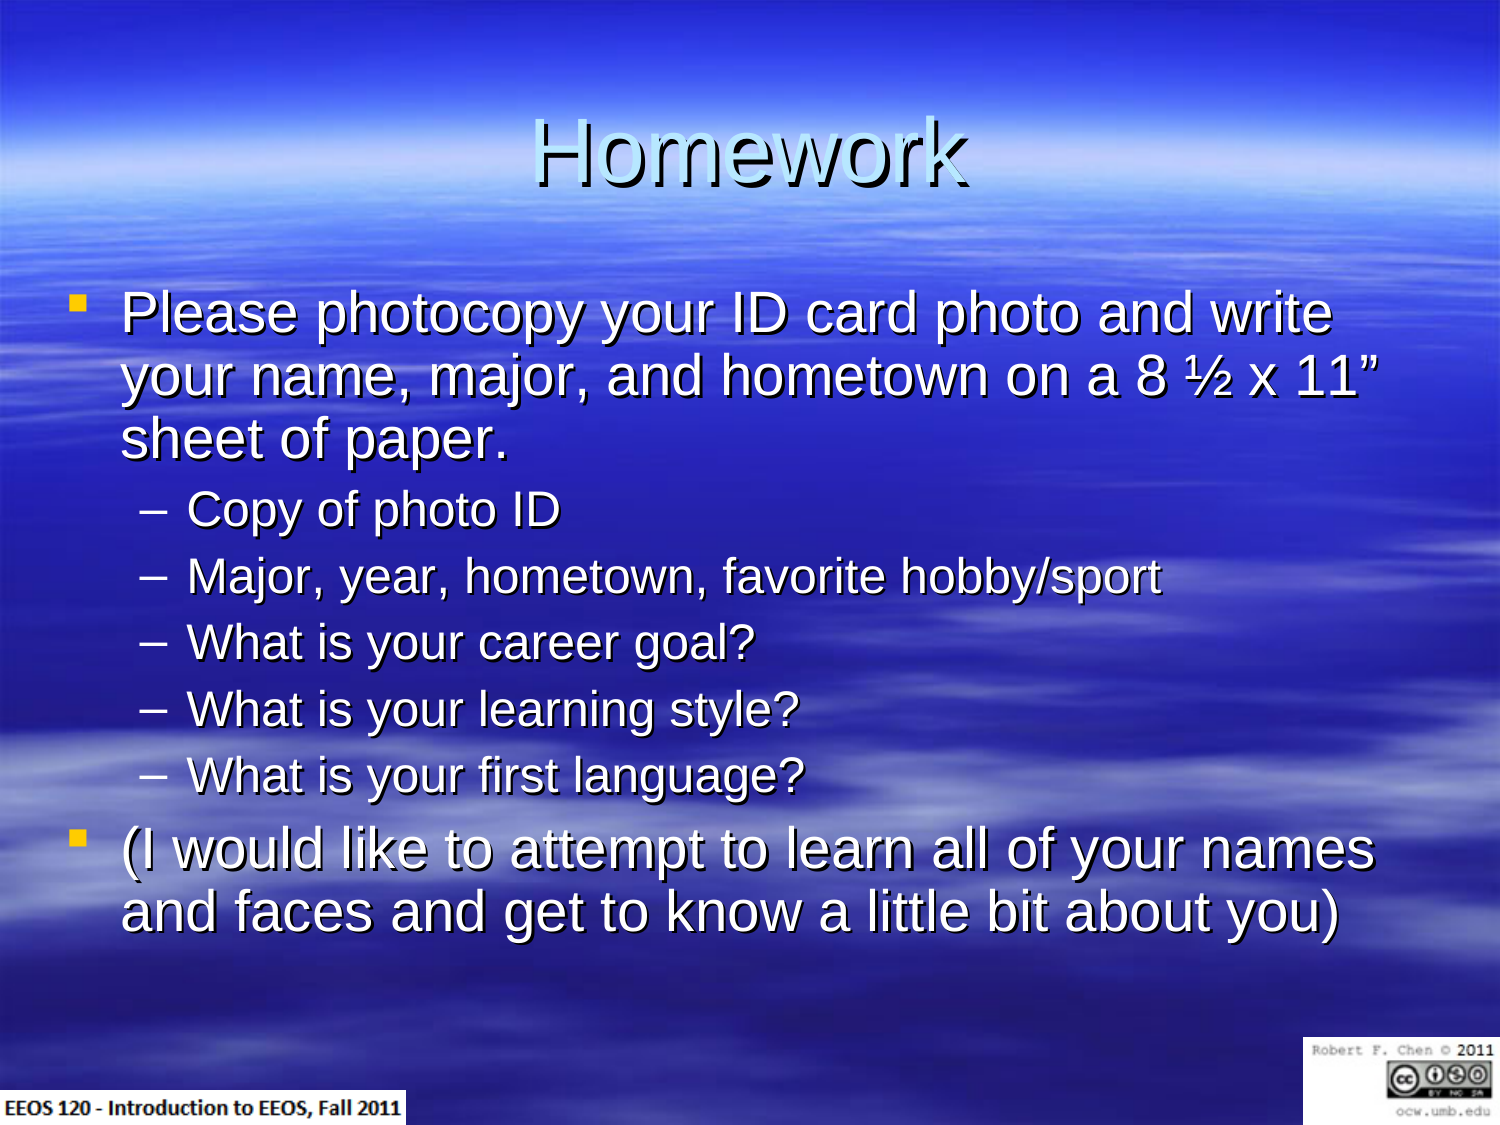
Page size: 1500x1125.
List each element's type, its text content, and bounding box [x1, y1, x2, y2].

list Please photocopy your ID card photo and write your name, major, and hometown on a 8 ½ x 11” sheet of paper. Copy of photo ID Major, year, hometown, favorite hobby/sport What is your career goal? What is your learning style? What is your first language? (I would like to attempt to learn all of your names and faces and get to know a little bit about you) [49, 274, 1451, 1001]
title Homework [49, 37, 1446, 255]
picture [0, 0, 1500, 1125]
